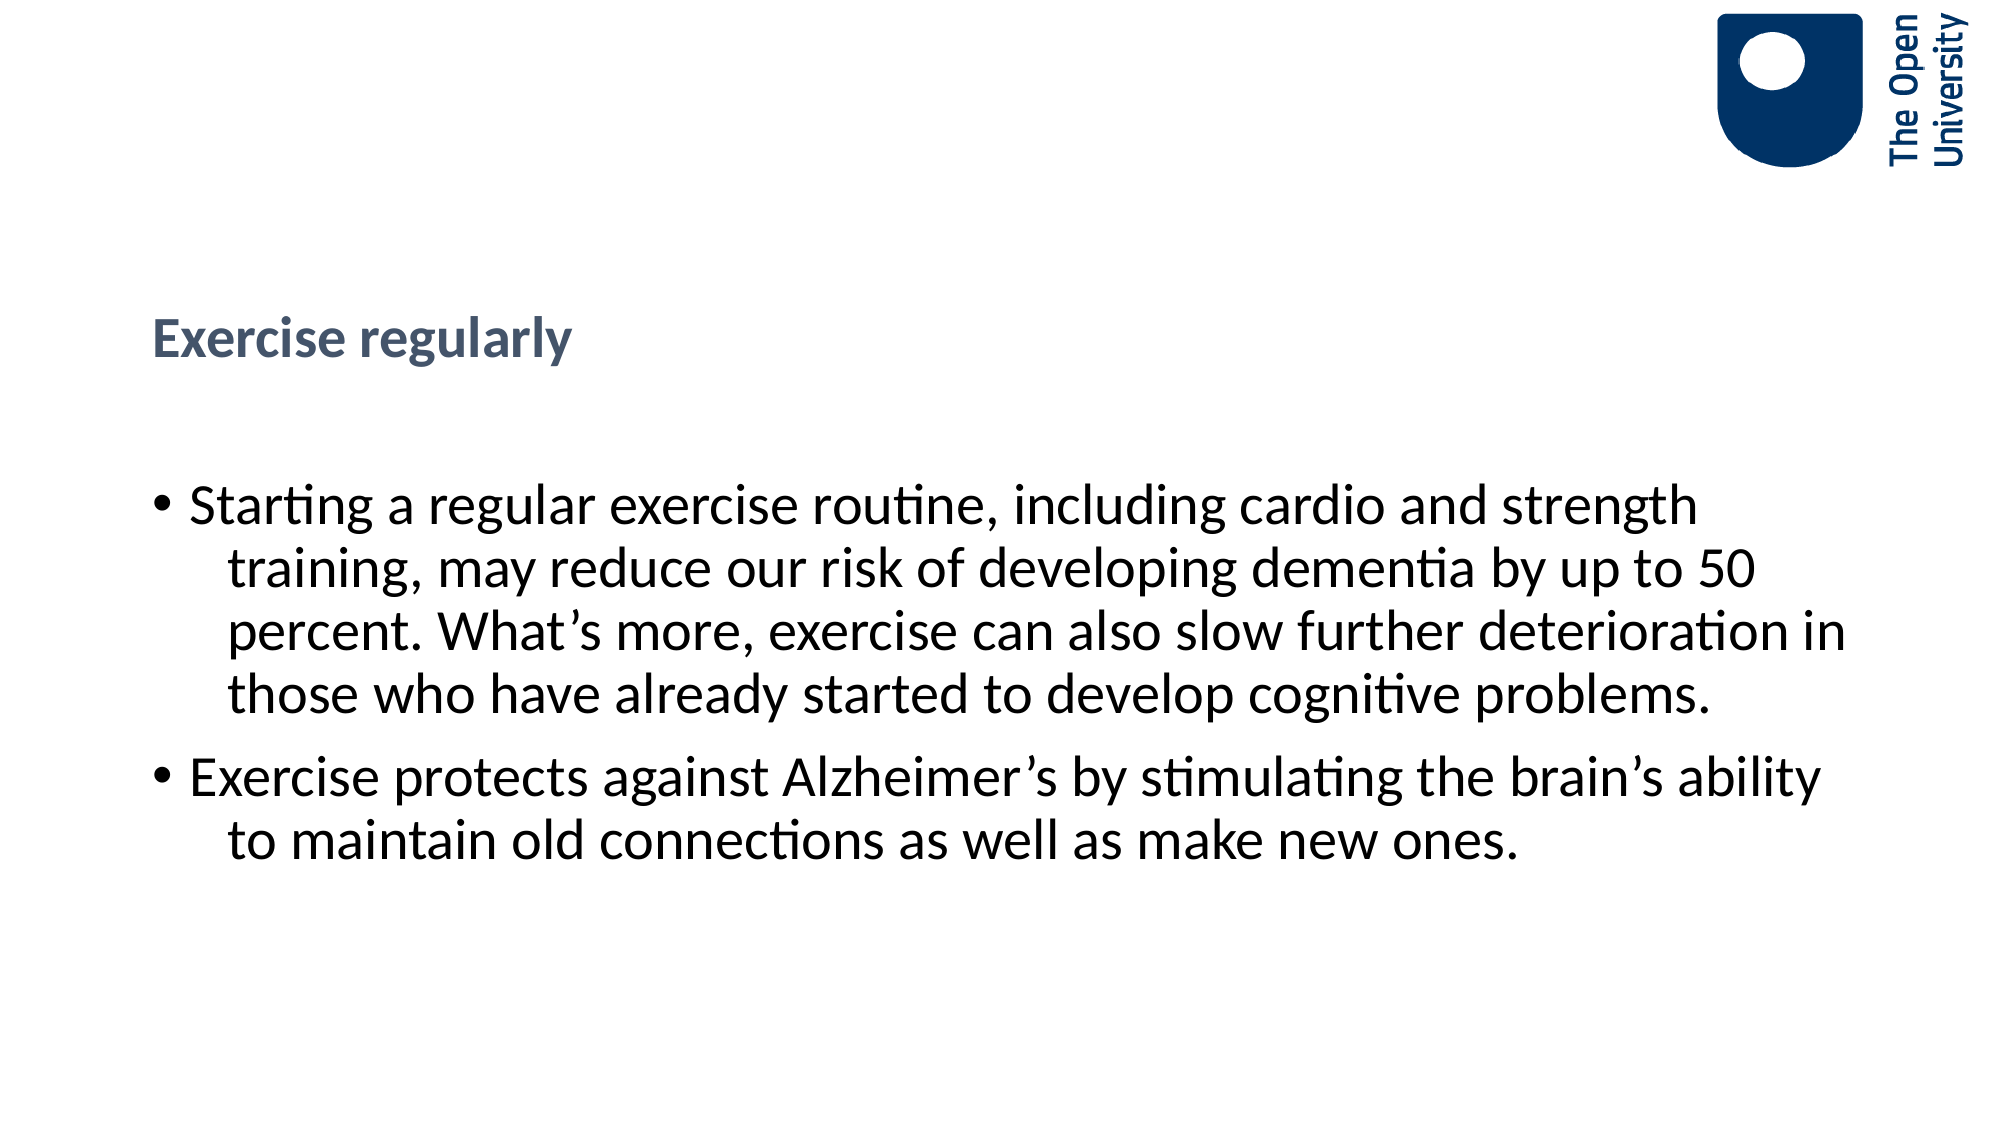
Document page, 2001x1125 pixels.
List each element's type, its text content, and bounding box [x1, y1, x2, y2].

list Exercise regularly Starting a regular exercise routine, including cardio and strength training, may reduce our risk of developing dementia by up to 50 percent. What’s more, exercise can also slow further deterioration in those who have already started to develop cognitive problems. Exercise protects against Alzheimer’s by stimulating the brain’s ability to maintain old connections as well as make new ones. [137, 299, 1863, 1014]
picture [1716, 10, 1971, 170]
